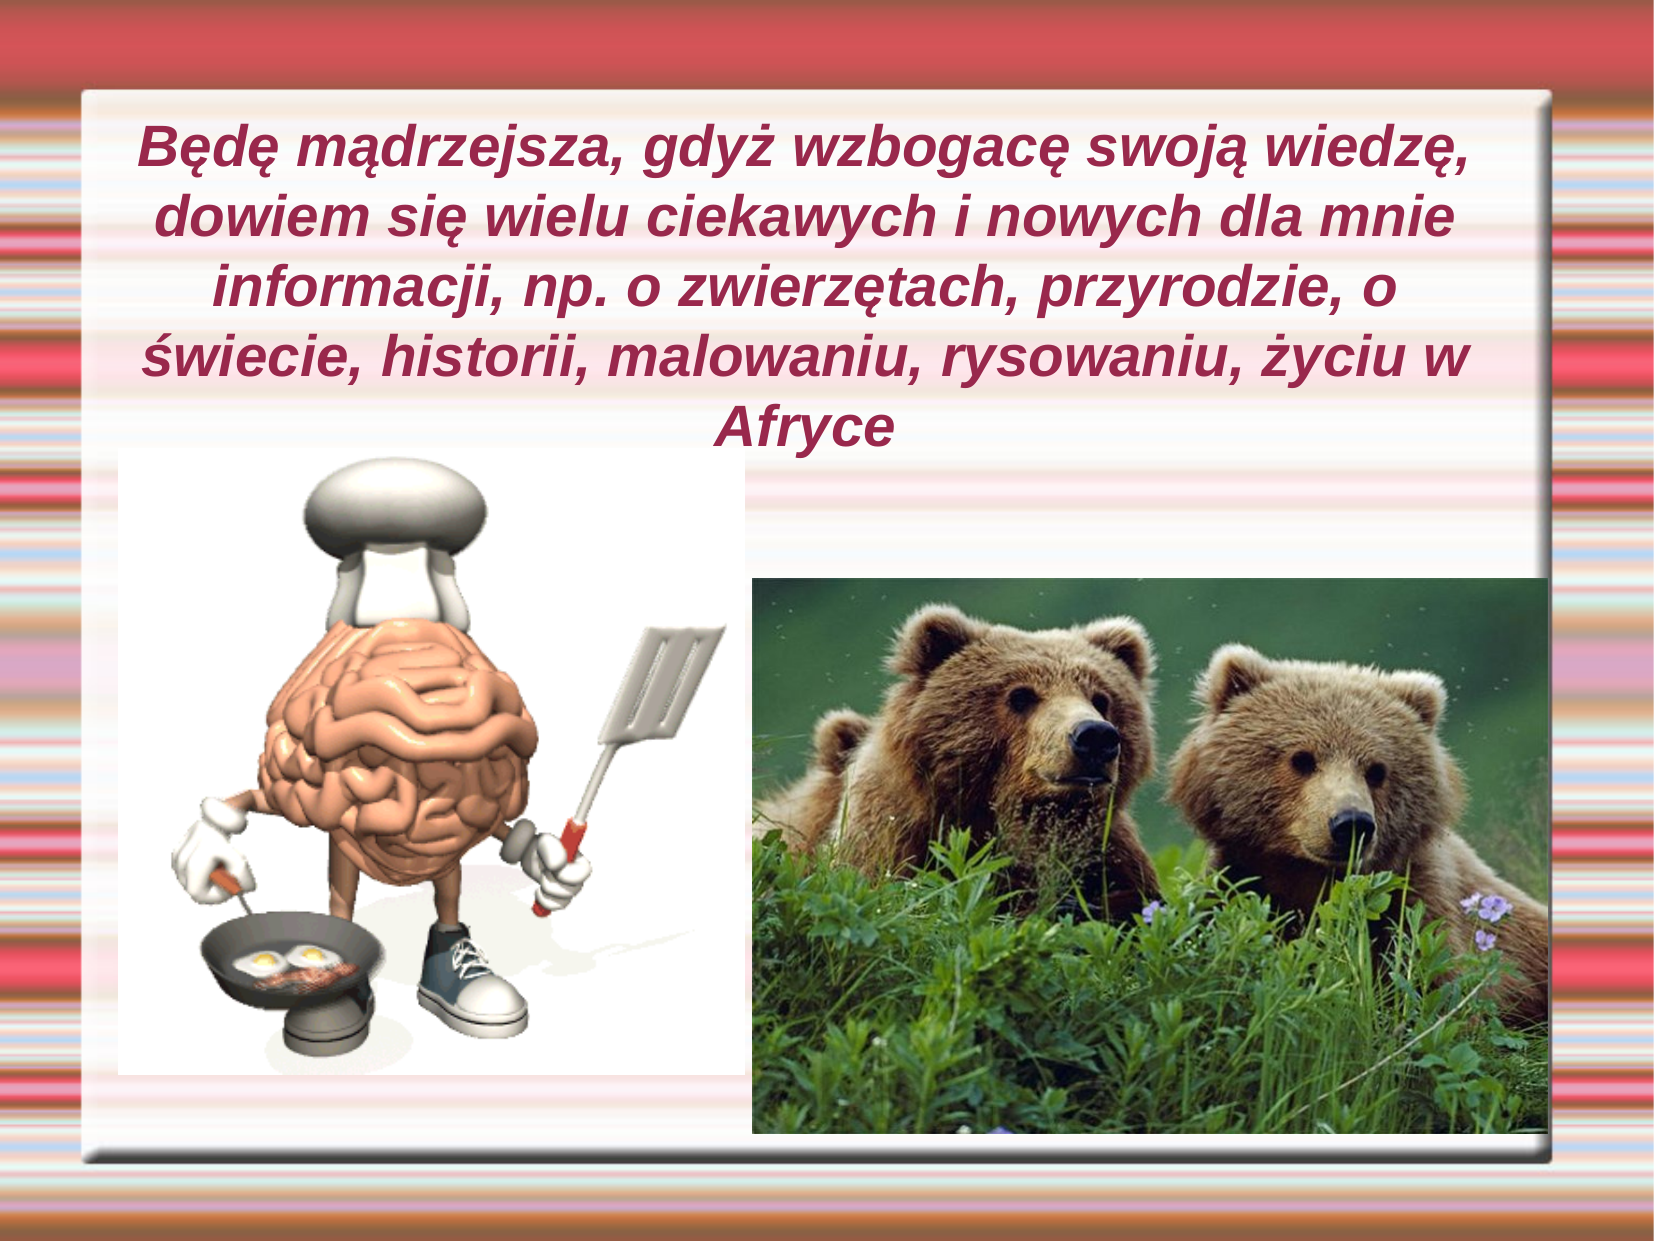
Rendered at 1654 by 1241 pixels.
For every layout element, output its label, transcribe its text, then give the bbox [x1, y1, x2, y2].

picture [118, 448, 745, 1075]
picture [752, 578, 1548, 1134]
title Będę mądrzejsza, gdyż wzbogacę swoją wiedzę, dowiem się wielu ciekawych i nowych dla mnie informacji, np. o zwierzętach, przyrodzie, o świecie, historii, malowaniu, rysowaniu, życiu w Afryce [99, 117, 1512, 449]
